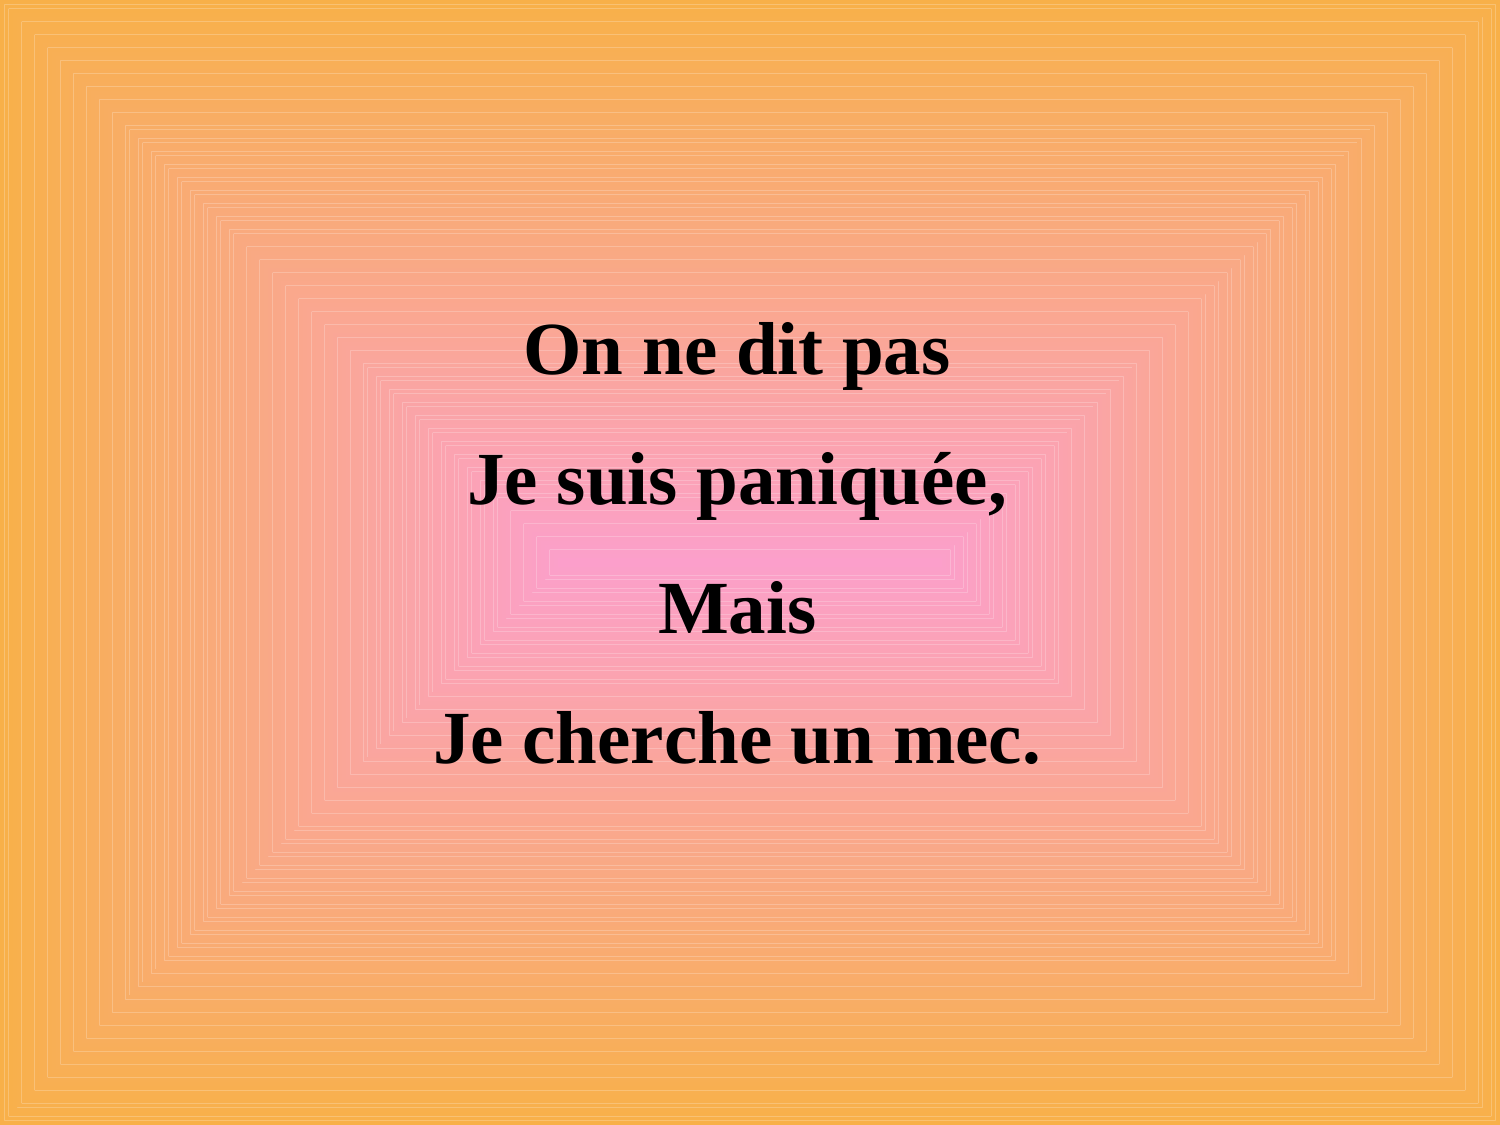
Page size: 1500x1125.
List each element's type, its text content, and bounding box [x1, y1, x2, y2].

text_box On ne dit pas Je suis paniquée, Mais Je cherche un mec. [418, 299, 1057, 788]
